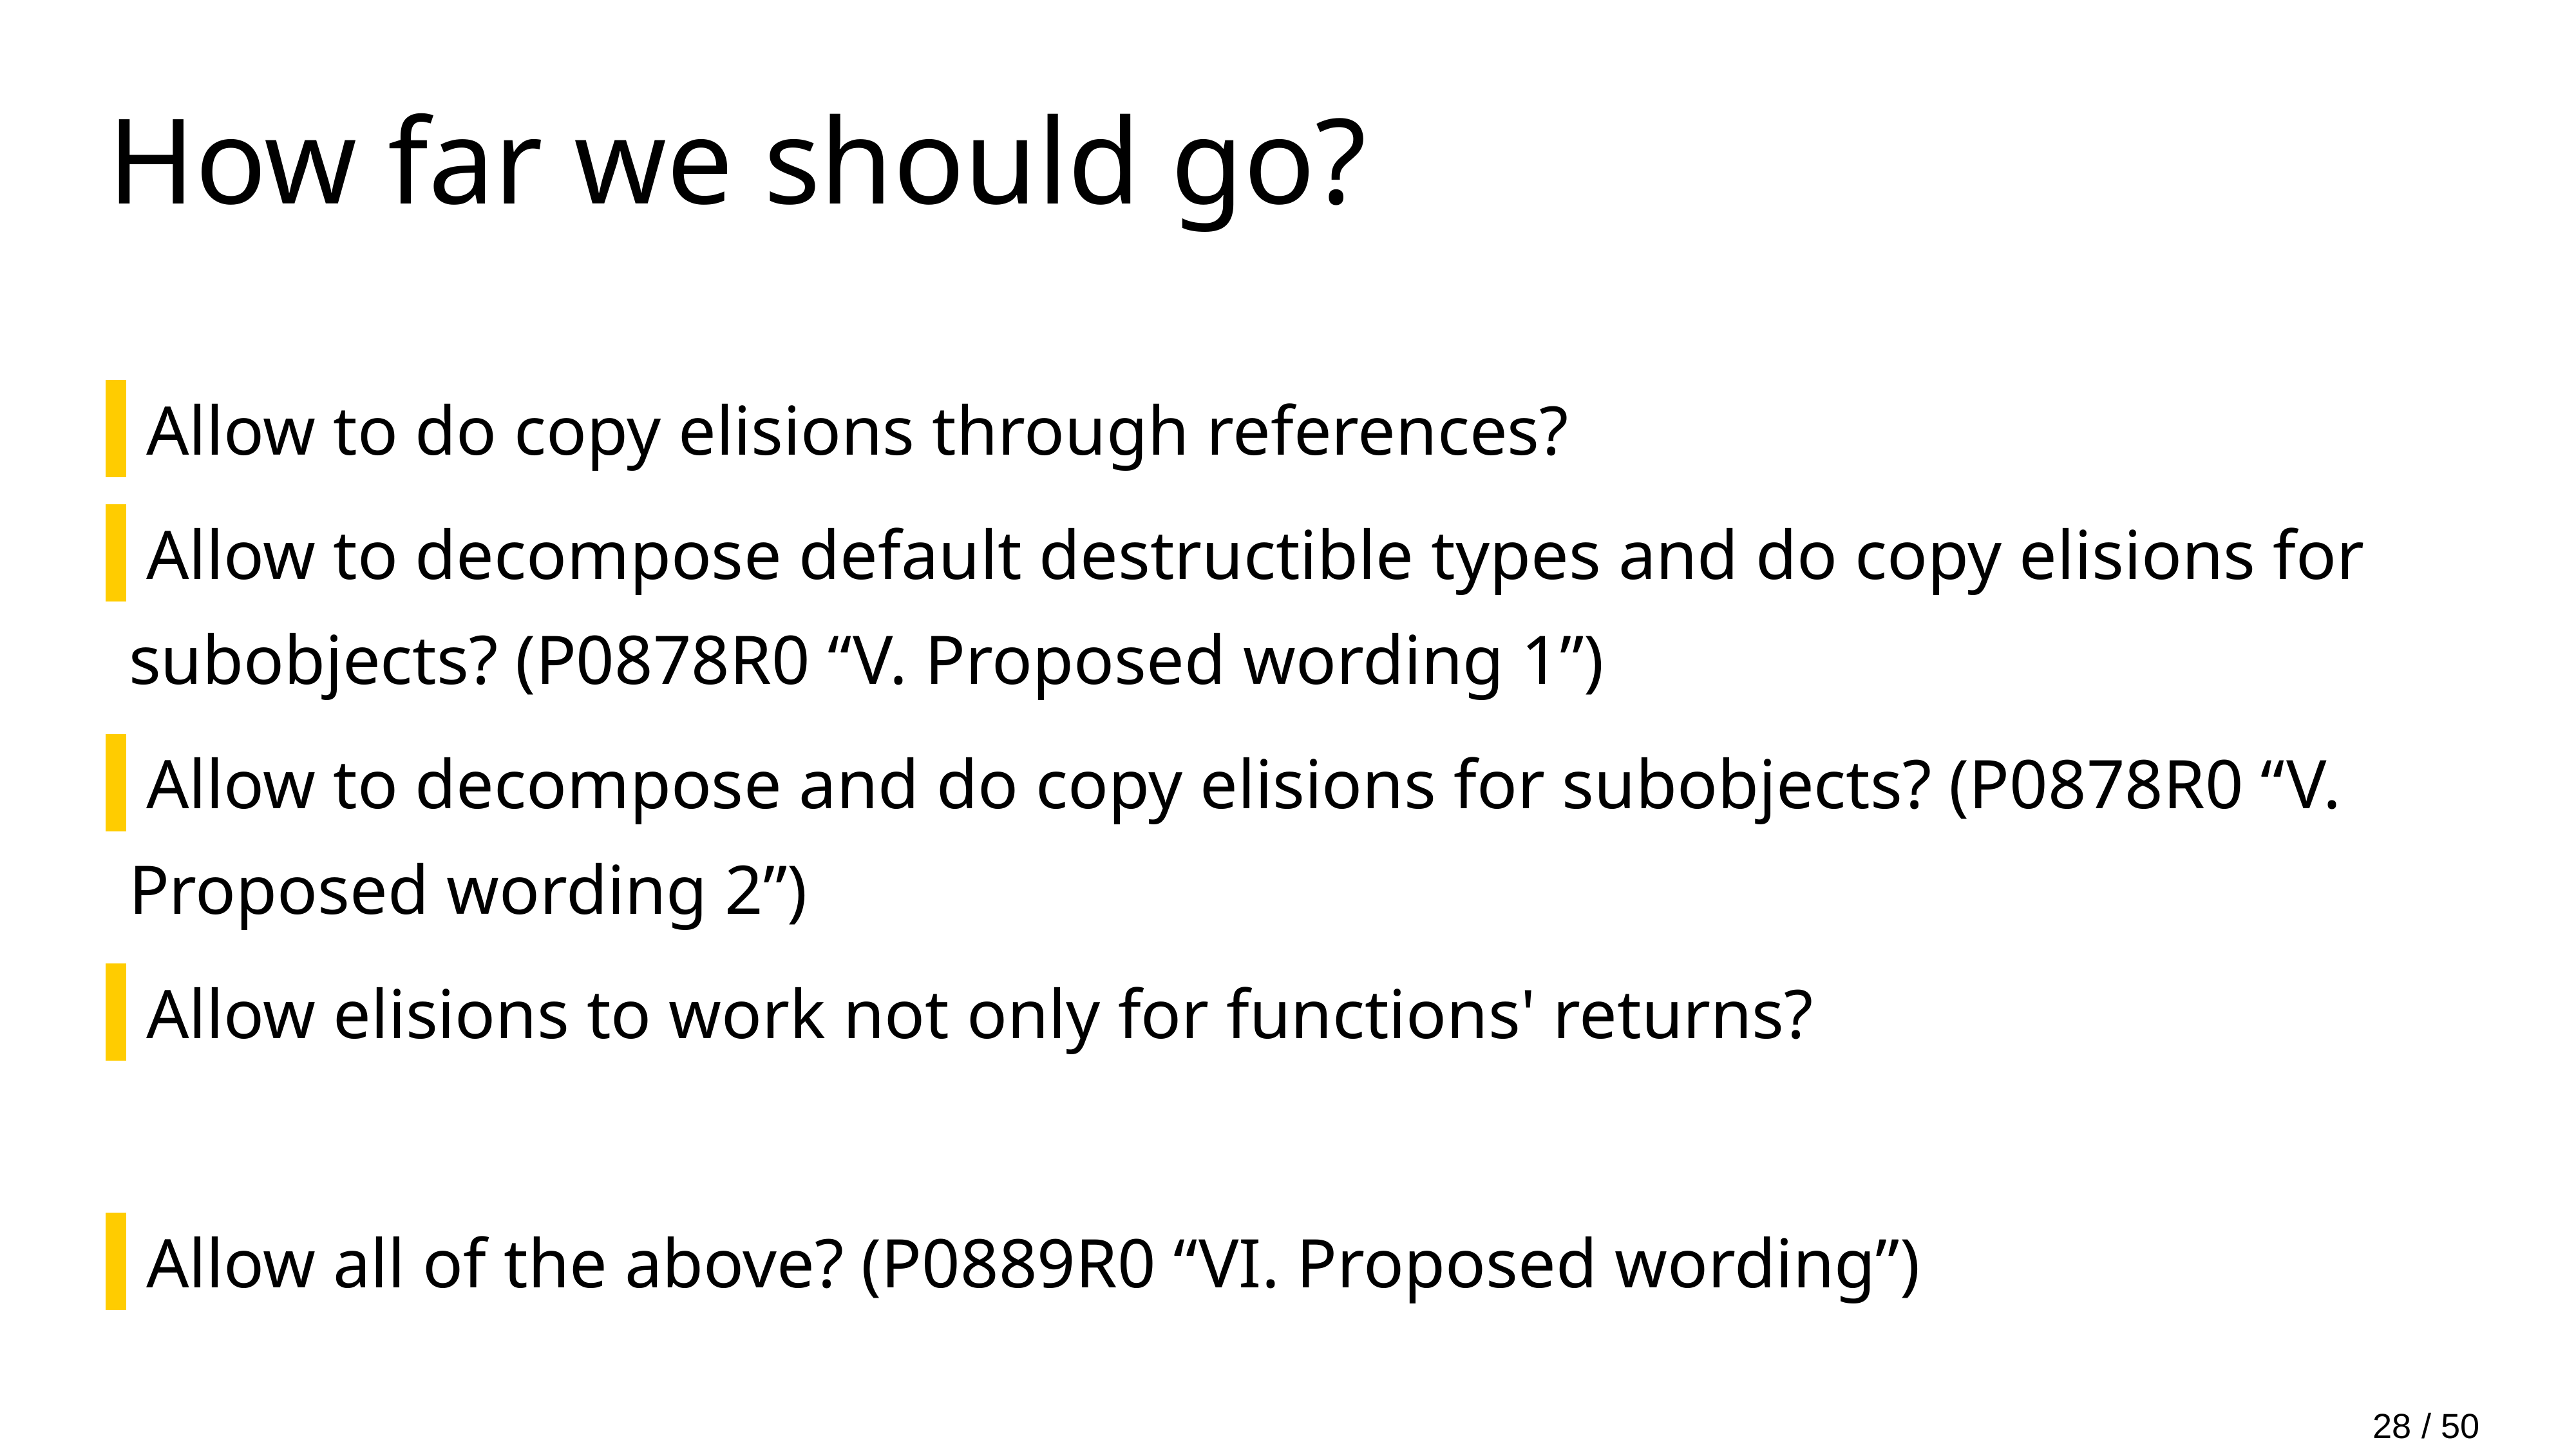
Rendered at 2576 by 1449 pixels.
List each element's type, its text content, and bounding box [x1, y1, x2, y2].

text_box <number> / 50 [2363, 1402, 2576, 1449]
text_box Allow to do copy elisions through references? Allow to decompose default destructible types and do copy elisions for subobjects? (P0878R0 “V. Proposed wording 1”) Allow to decompose and do copy elisions for subobjects? (P0878R0 “V. Proposed wording 2”) Allow elisions to work not only for functions' returns? Allow all of the above? (P0889R0 “VI. Proposed wording”) [96, 364, 2512, 1419]
title How far we should go? [108, 80, 2468, 242]
